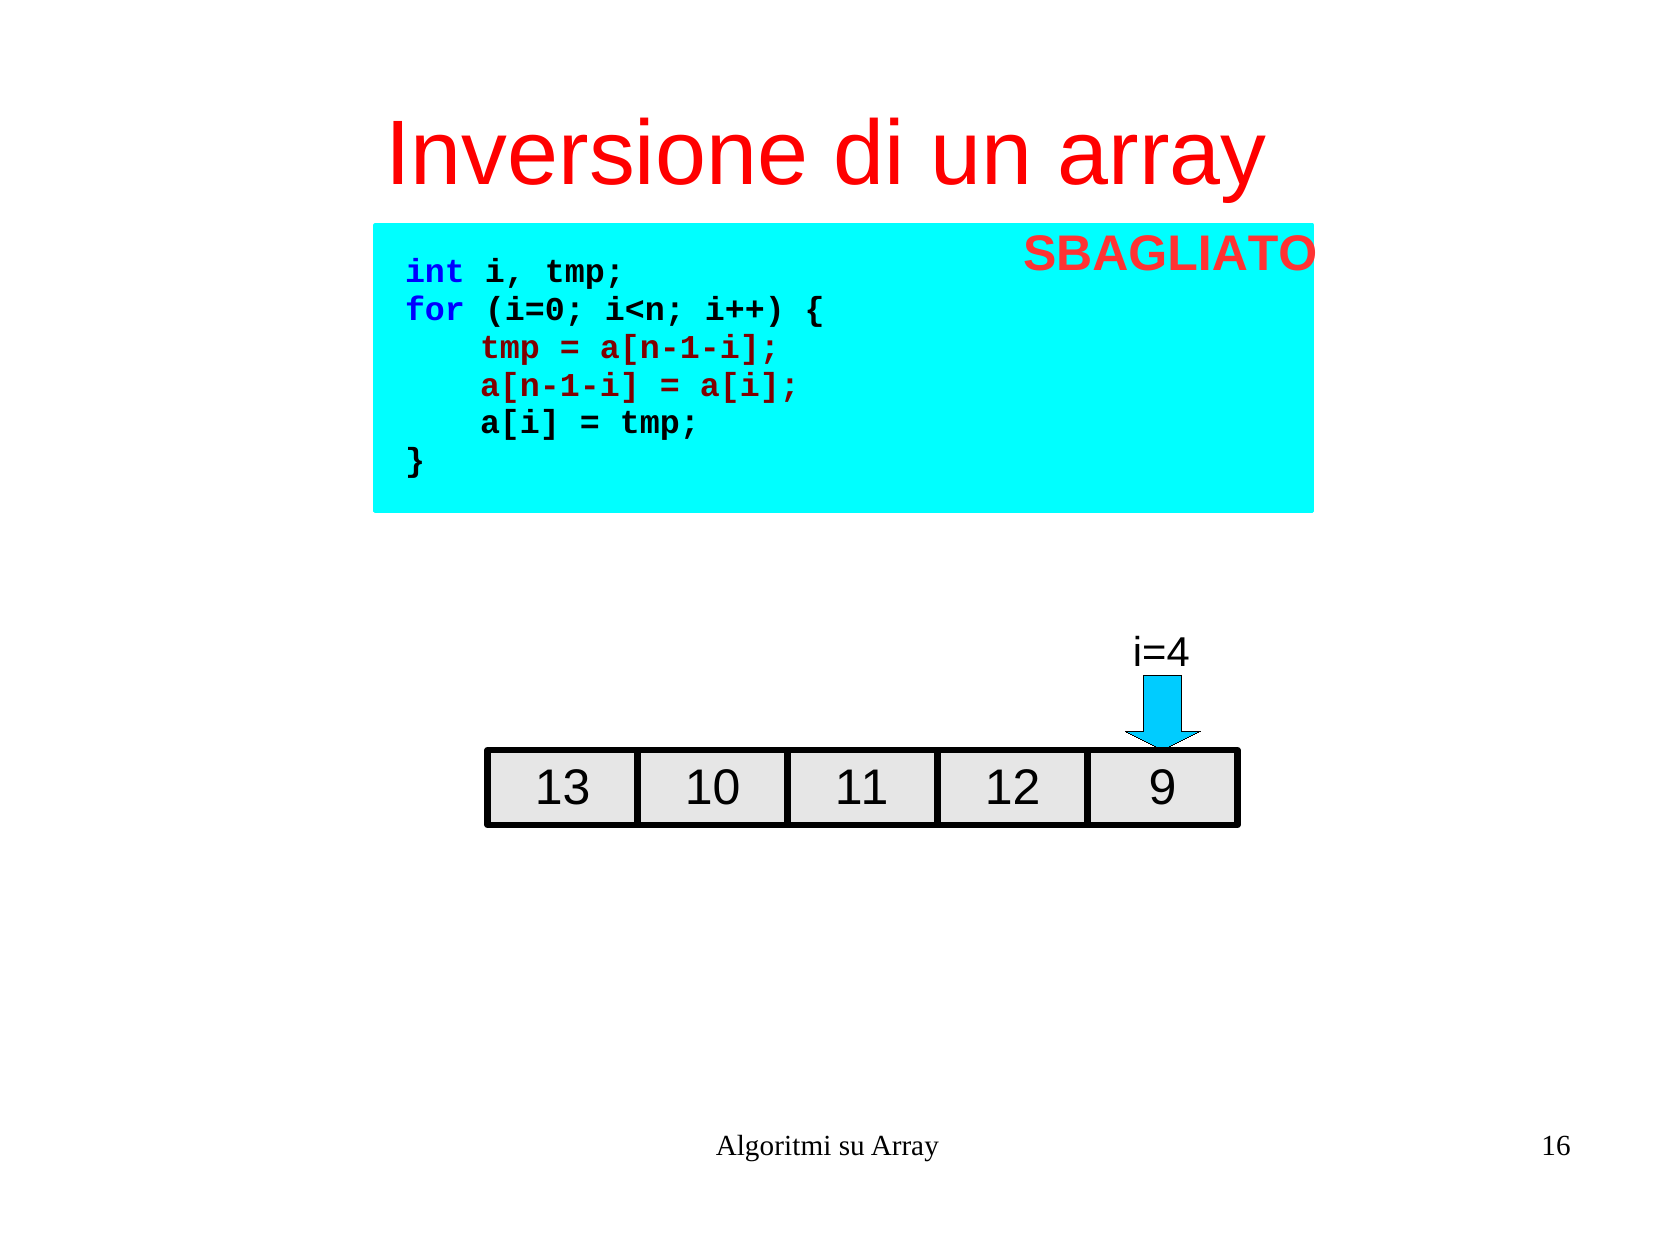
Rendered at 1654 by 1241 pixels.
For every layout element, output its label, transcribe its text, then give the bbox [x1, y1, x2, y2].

text_box 11 [787, 750, 937, 826]
text_box SBAGLIATO [1023, 225, 1318, 281]
text_box [1125, 676, 1201, 750]
text_box 9 [1088, 750, 1238, 826]
text_box i=4 [1105, 628, 1218, 676]
text_box 12 [937, 750, 1088, 826]
text_box 10 [638, 750, 787, 826]
title Inversione di un array [82, 49, 1571, 257]
text_box int i, tmp; for (i=0; i<n; i++) { tmp = a[n-1-i]; a[n-1-i] = a[i]; a[i] = tmp; } [375, 225, 1313, 512]
text_box 13 [487, 750, 638, 826]
